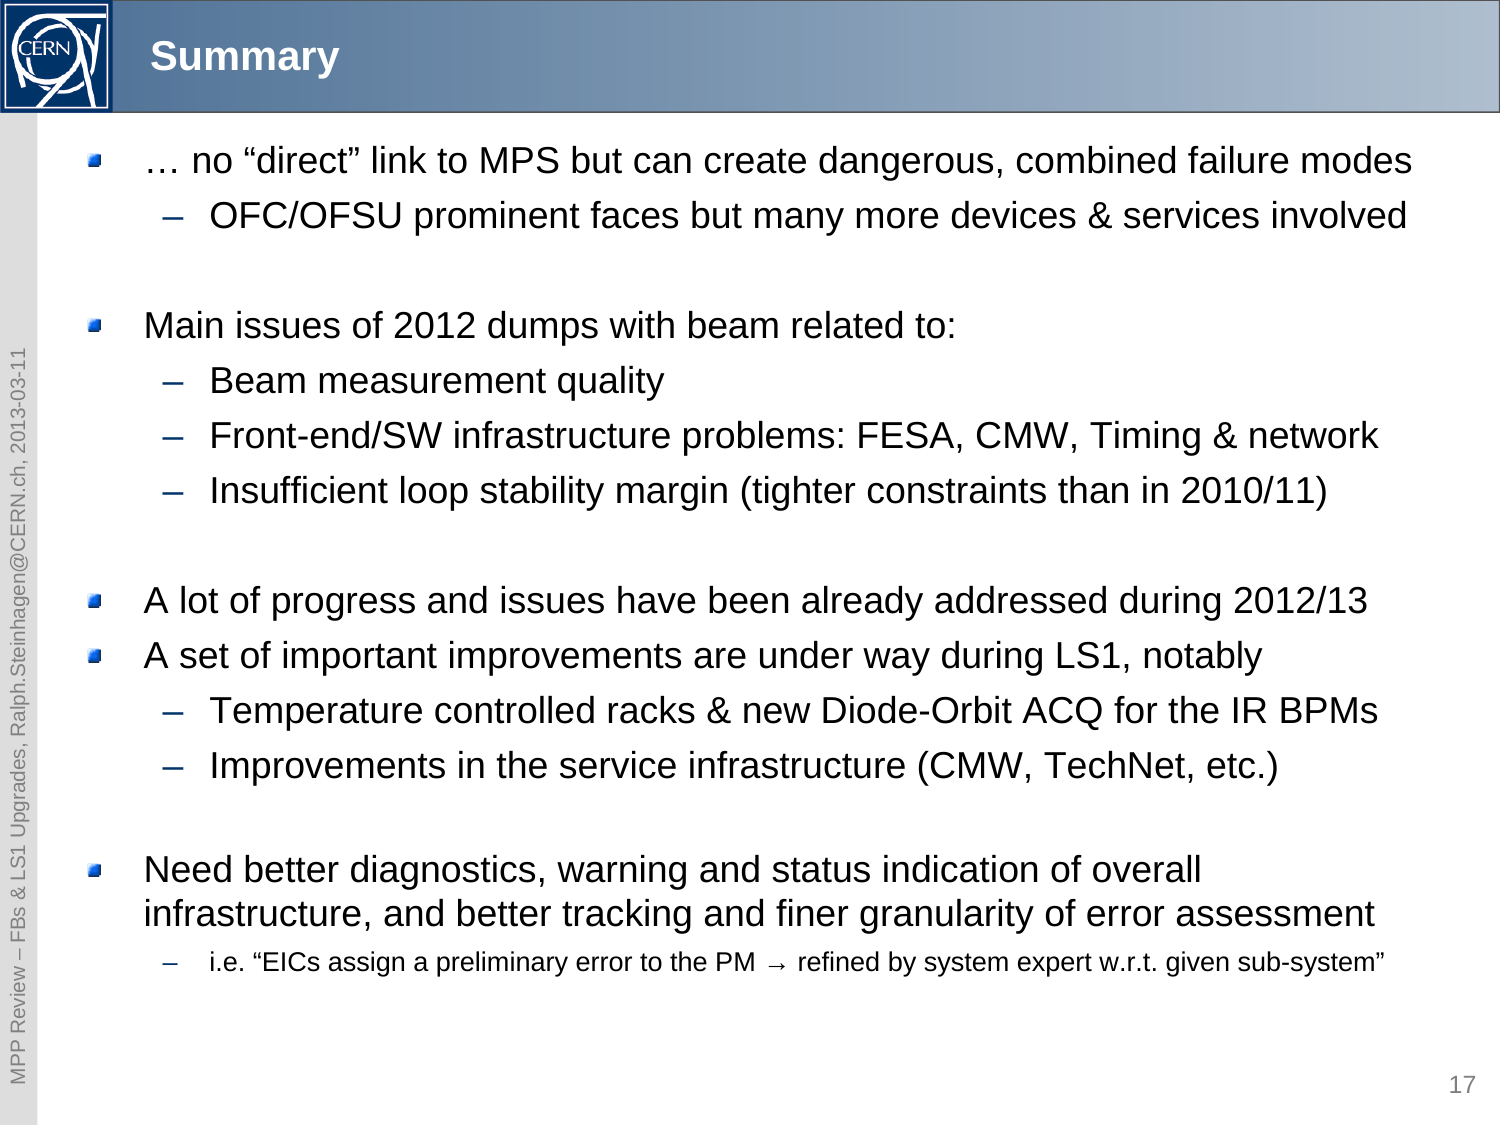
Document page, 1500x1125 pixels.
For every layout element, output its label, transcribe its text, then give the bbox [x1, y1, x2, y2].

list … no “direct” link to MPS but can create dangerous, combined failure modes OFC/OFSU prominent faces but many more devices & services involved Main issues of 2012 dumps with beam related to: Beam measurement quality Front-end/SW infrastructure problems: FESA, CMW, Timing & network Insufficient loop stability margin (tighter constraints than in 2010/11) A lot of progress and issues have been already addressed during 2012/13 A set of important improvements are under way during LS1, notably Temperature controlled racks & new Diode-Orbit ACQ for the IR BPMs Improvements in the service infrastructure (CMW, TechNet, etc.) Need better diagnostics, warning and status indication of overall infrastructure, and better tracking and finer granularity of error assessment i.e. “EICs assign a preliminary error to the PM → refined by system expert w.r.t. given sub-system” [87, 137, 1438, 1030]
picture [0, 0, 113, 113]
title Summary [150, 0, 1201, 113]
